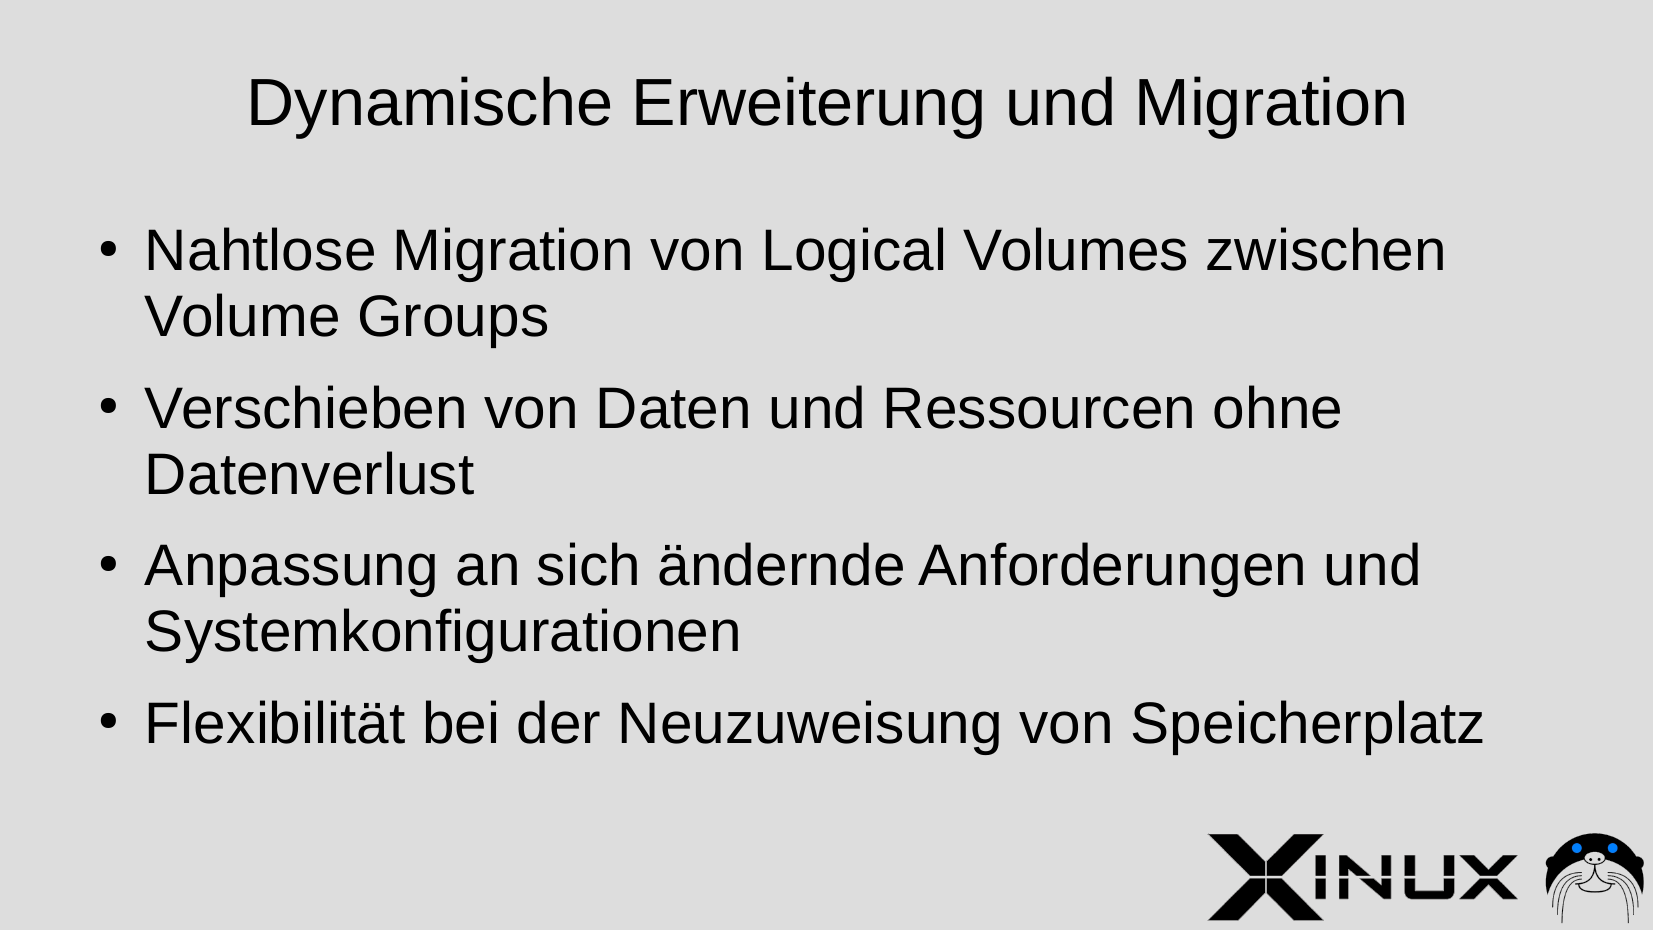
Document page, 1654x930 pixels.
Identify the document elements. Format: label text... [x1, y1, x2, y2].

picture [1200, 824, 1650, 930]
list Nahtlose Migration von Logical Volumes zwischen Volume Groups Verschieben von Daten und Ressourcen ohne Datenverlust Anpassung an sich ändernde Anforderungen und Systemkonfigurationen Flexibilität bei der Neuzuweisung von Speicherplatz [82, 217, 1571, 757]
title Dynamische Erweiterung und Migration [75, 24, 1563, 181]
